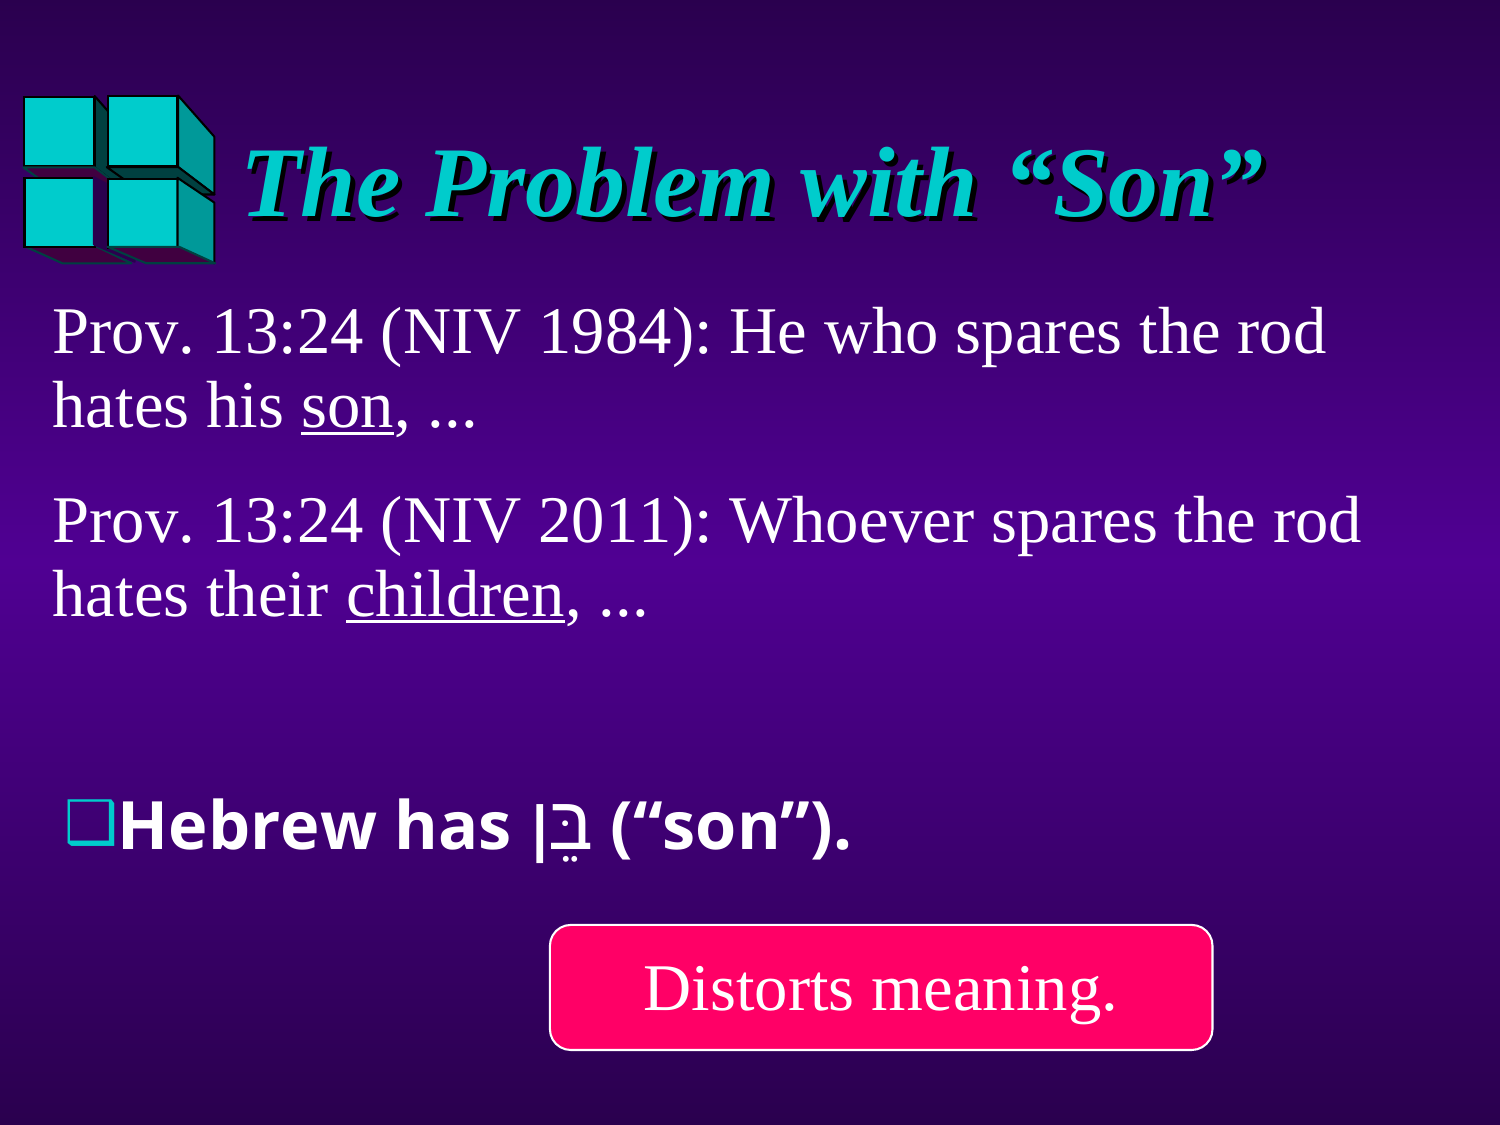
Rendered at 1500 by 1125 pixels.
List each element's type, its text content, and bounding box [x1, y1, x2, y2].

text_box Distorts meaning. [549, 924, 1213, 1051]
title The Problem with “Son” [224, 78, 1450, 286]
text_box Prov. 13:24 (NIV 1984): He who spares the rod hates his son, ... [37, 286, 1488, 450]
list Hebrew has בֵּן (“son”). [49, 762, 1488, 988]
text_box Prov. 13:24 (NIV 2011): Whoever spares the rod hates their children, ... [37, 474, 1500, 639]
